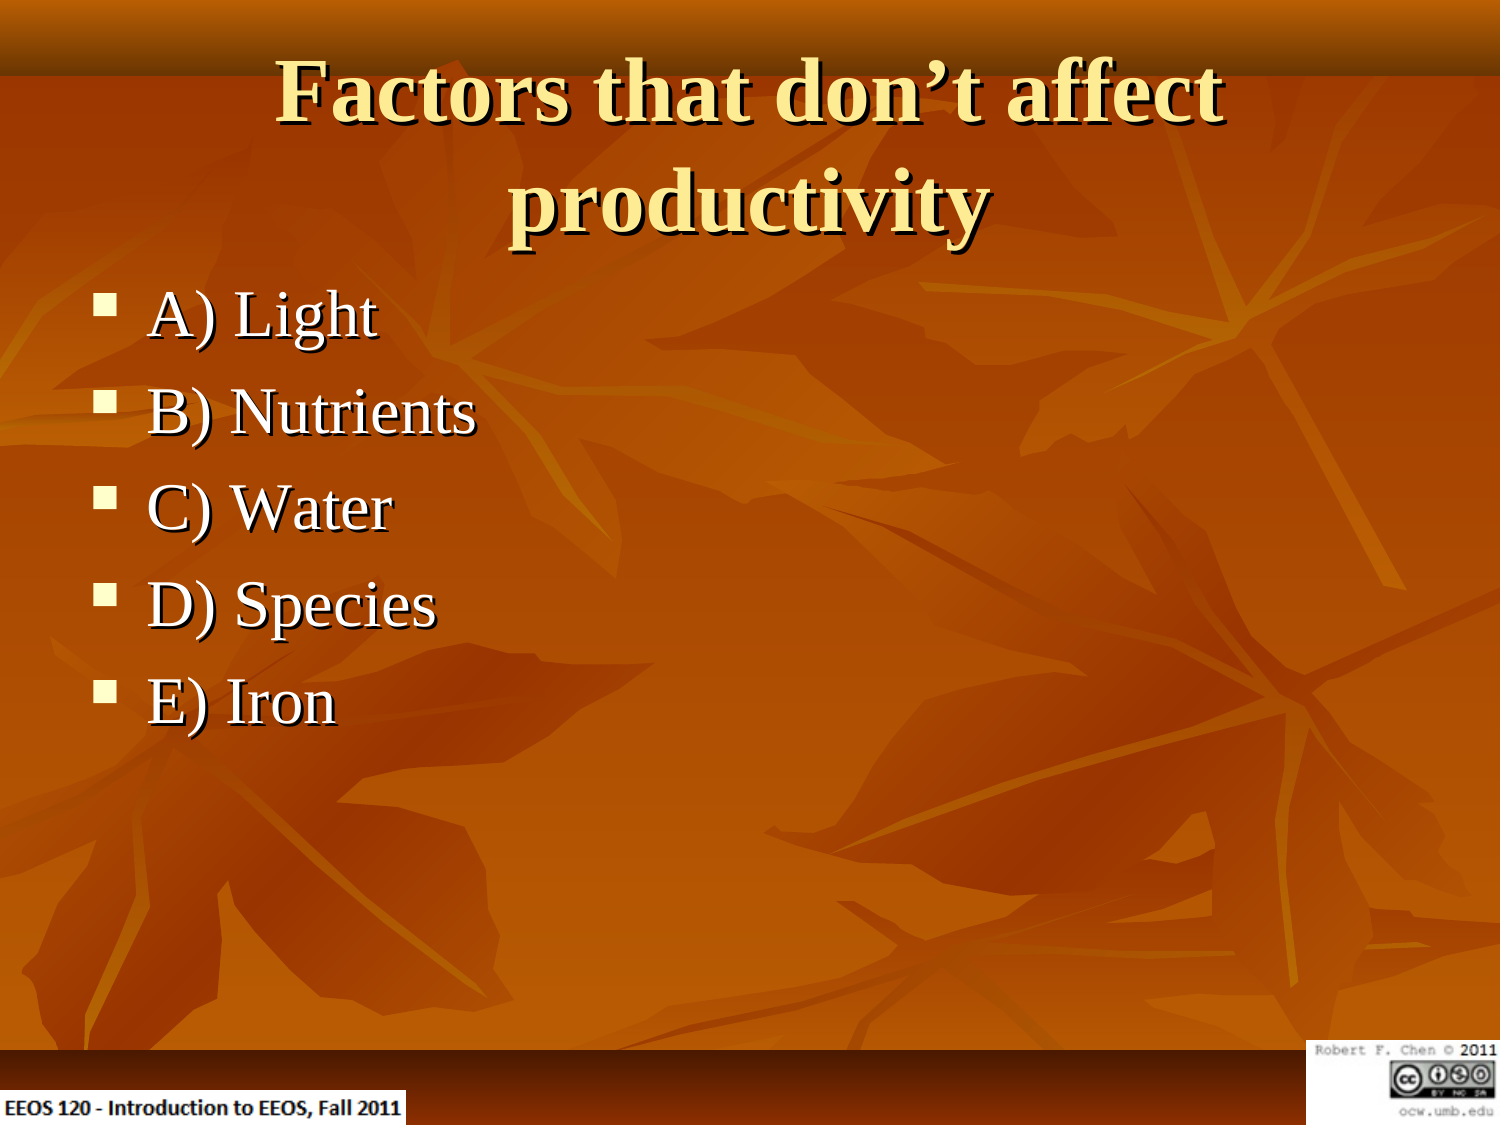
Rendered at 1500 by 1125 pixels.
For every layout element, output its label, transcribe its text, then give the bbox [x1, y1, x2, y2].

title Factors that don’t affect productivity [75, 21, 1426, 257]
picture [1306, 1040, 1500, 1125]
list A) Light B) Nutrients C) Water D) Species E) Iron [75, 262, 1426, 1006]
picture [0, 1090, 406, 1125]
